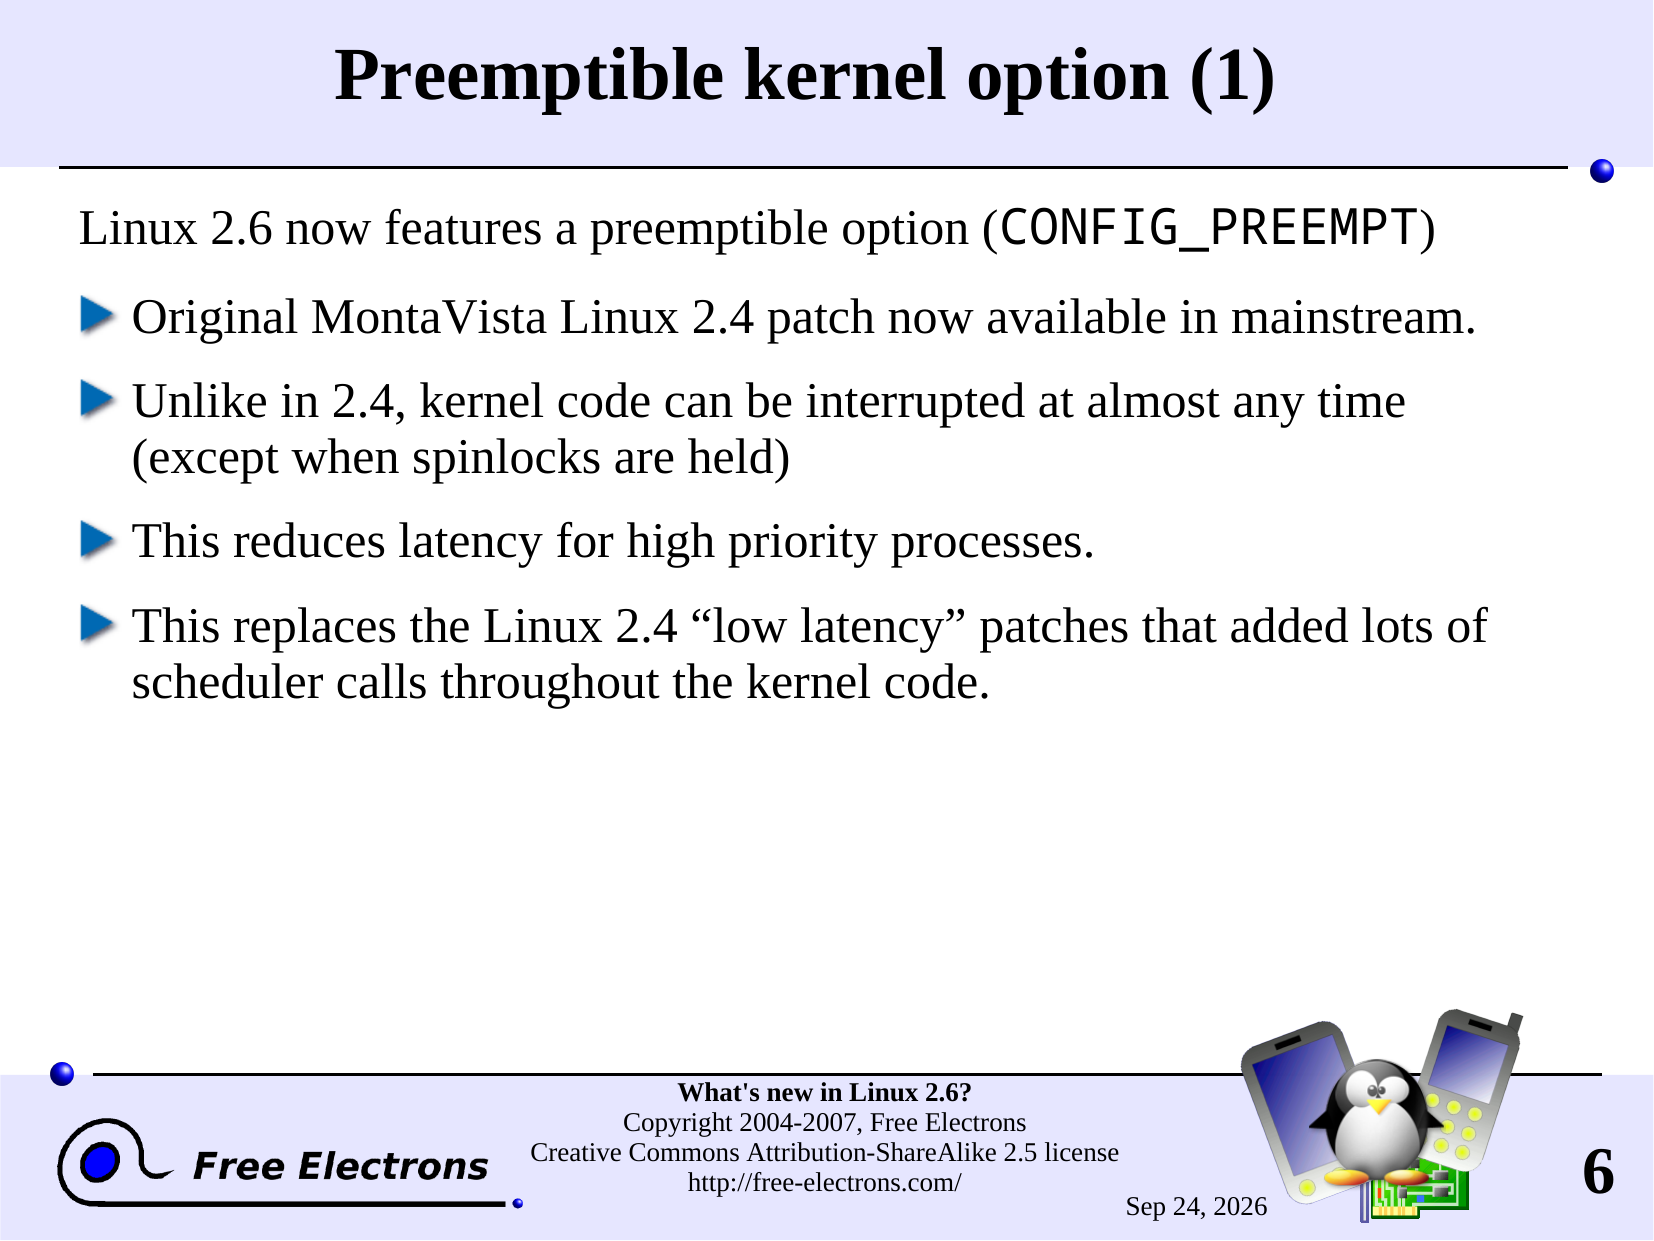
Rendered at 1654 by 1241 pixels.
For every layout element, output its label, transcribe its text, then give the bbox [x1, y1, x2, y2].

list Linux 2.6 now features a preemptible option (CONFIG_PREEMPT) Original MontaVista Linux 2.4 patch now available in mainstream. Unlike in 2.4, kernel code can be interrupted at almost any time (except when spinlocks are held) This reduces latency for high priority processes. This replaces the Linux 2.4 “low latency” patches that added lots of scheduler calls throughout the kernel code. [60, 190, 1545, 1054]
title Preemptible kernel option (1) [60, 25, 1551, 124]
picture [50, 1107, 527, 1216]
picture [1226, 1054, 1525, 1241]
